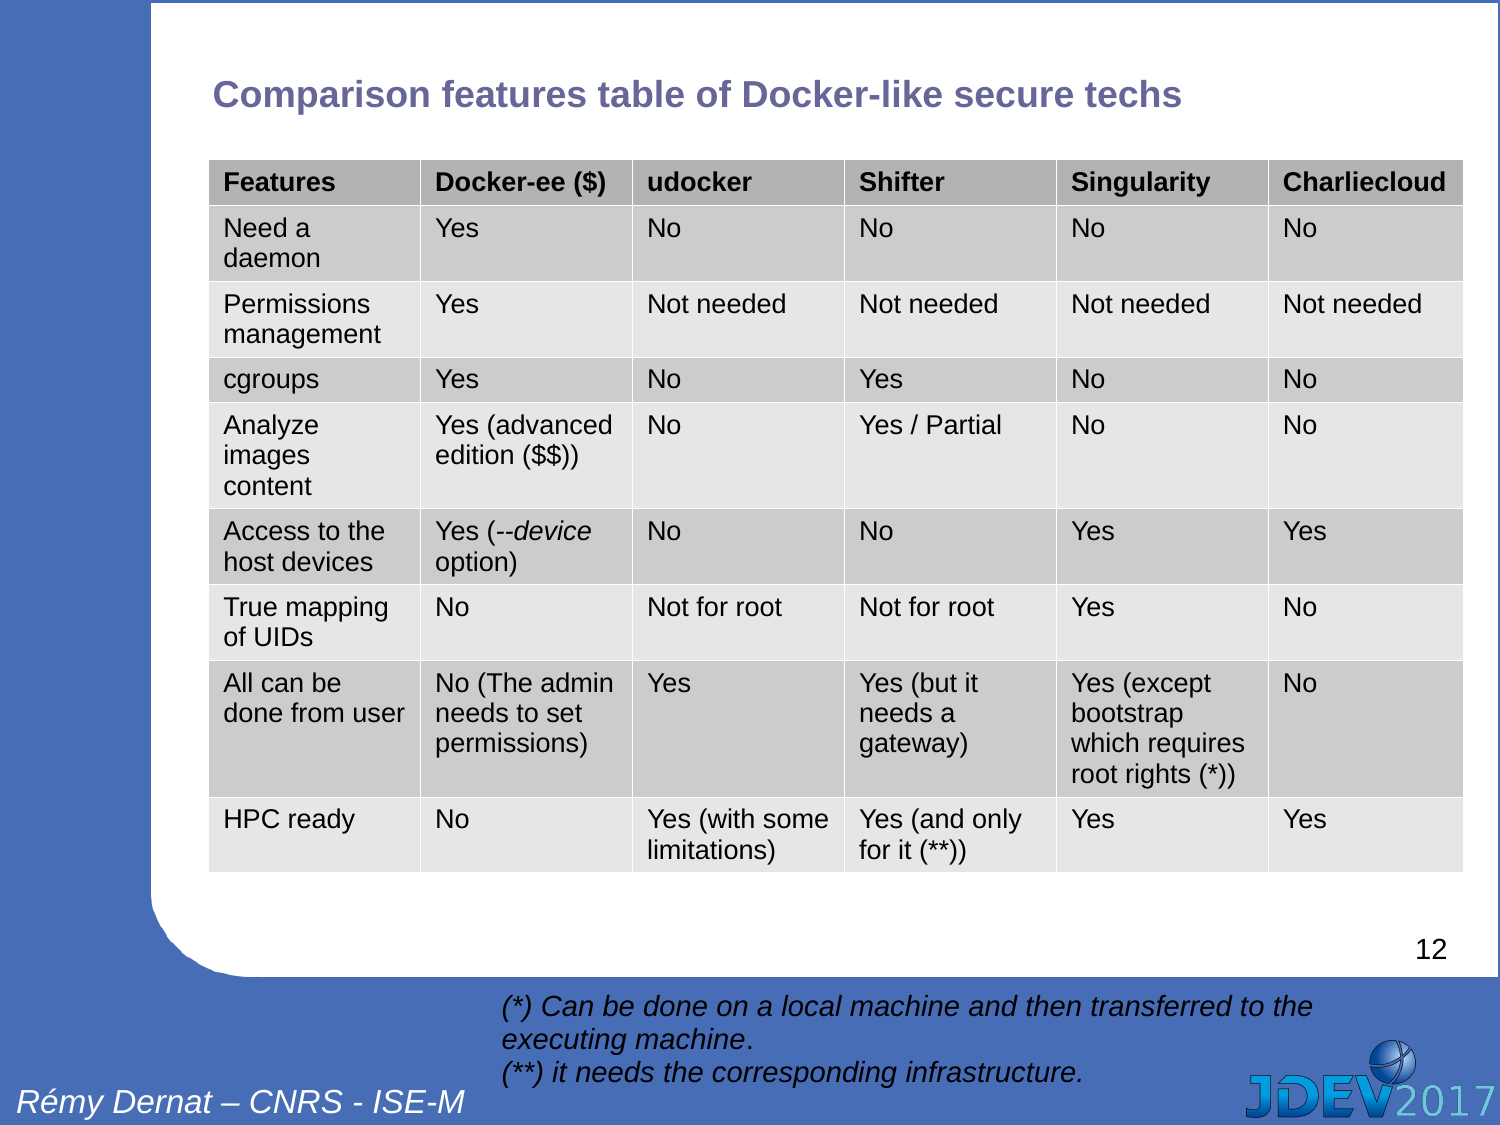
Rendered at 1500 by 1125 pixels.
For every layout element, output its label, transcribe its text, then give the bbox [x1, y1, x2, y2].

table_cell Yes [633, 661, 844, 797]
table_cell Not for root [845, 585, 1056, 660]
table_header udocker [633, 160, 844, 205]
table_header Shifter [845, 160, 1056, 205]
table_cell Permissions management [209, 282, 420, 357]
table_cell All can be done from user [209, 661, 420, 797]
table_cell No [1269, 661, 1463, 797]
table_header Singularity [1057, 160, 1268, 205]
table_cell Yes (but it needs a gateway) [845, 661, 1056, 797]
table_cell Yes [1269, 509, 1463, 584]
table_cell No [845, 206, 1056, 281]
table_cell Yes (advanced edition ($$)) [421, 403, 632, 508]
table_cell No [421, 798, 632, 872]
table_cell No [633, 358, 844, 402]
table_cell No [1269, 358, 1463, 402]
table_cell No [633, 403, 844, 508]
table_cell Yes [1057, 798, 1268, 872]
table_cell No [633, 509, 844, 584]
table_cell Not for root [633, 585, 844, 660]
table_cell Not needed [633, 282, 844, 357]
table_cell No [1057, 358, 1268, 402]
table_cell Yes (--device option) [421, 509, 632, 584]
table_cell Yes (and only for it (**)) [845, 798, 1056, 872]
table_cell No (The admin needs to set permissions) [421, 661, 632, 797]
table_cell No [421, 585, 632, 660]
table_cell Not needed [1269, 282, 1463, 357]
table_cell No [1269, 403, 1463, 508]
table_cell Yes (with some limitations) [633, 798, 844, 872]
text_box (*) Can be done on a local machine and then transferred to the executing machine. (**) it needs the corresponding infrastructure. [486, 982, 1350, 1096]
table_header Features [209, 160, 420, 205]
table_cell Analyze images content [209, 403, 420, 508]
table_cell No [633, 206, 844, 281]
table_cell HPC ready [209, 798, 420, 872]
table_cell Yes [421, 206, 632, 281]
picture [0, 0, 1500, 1125]
table_header Docker-ee ($) [421, 160, 632, 205]
table_cell No [1269, 585, 1463, 660]
title Comparison features table of Docker-like secure techs [212, 24, 1447, 159]
table_cell Access to the host devices [209, 509, 420, 584]
table_cell Not needed [845, 282, 1056, 357]
table_cell No [1269, 206, 1463, 281]
table_cell Yes [421, 358, 632, 402]
table_cell No [1057, 206, 1268, 281]
table_cell Yes [1057, 585, 1268, 660]
text_box Rémy Dernat – CNRS - ISE-M [0, 1075, 488, 1125]
table_cell No [1057, 403, 1268, 508]
table_header Charliecloud [1269, 160, 1463, 205]
table_cell True mapping of UIDs [209, 585, 420, 660]
table_cell No [845, 509, 1056, 584]
table_cell Yes [1269, 798, 1463, 872]
table_cell Yes (except bootstrap which requires root rights (*)) [1057, 661, 1268, 797]
table_cell Yes [421, 282, 632, 357]
table_cell Yes [845, 358, 1056, 402]
table_cell Not needed [1057, 282, 1268, 357]
table_cell cgroups [209, 358, 420, 402]
table_cell Need a daemon [209, 206, 420, 281]
table_cell Yes / Partial [845, 403, 1056, 508]
table_cell Yes [1057, 509, 1268, 584]
